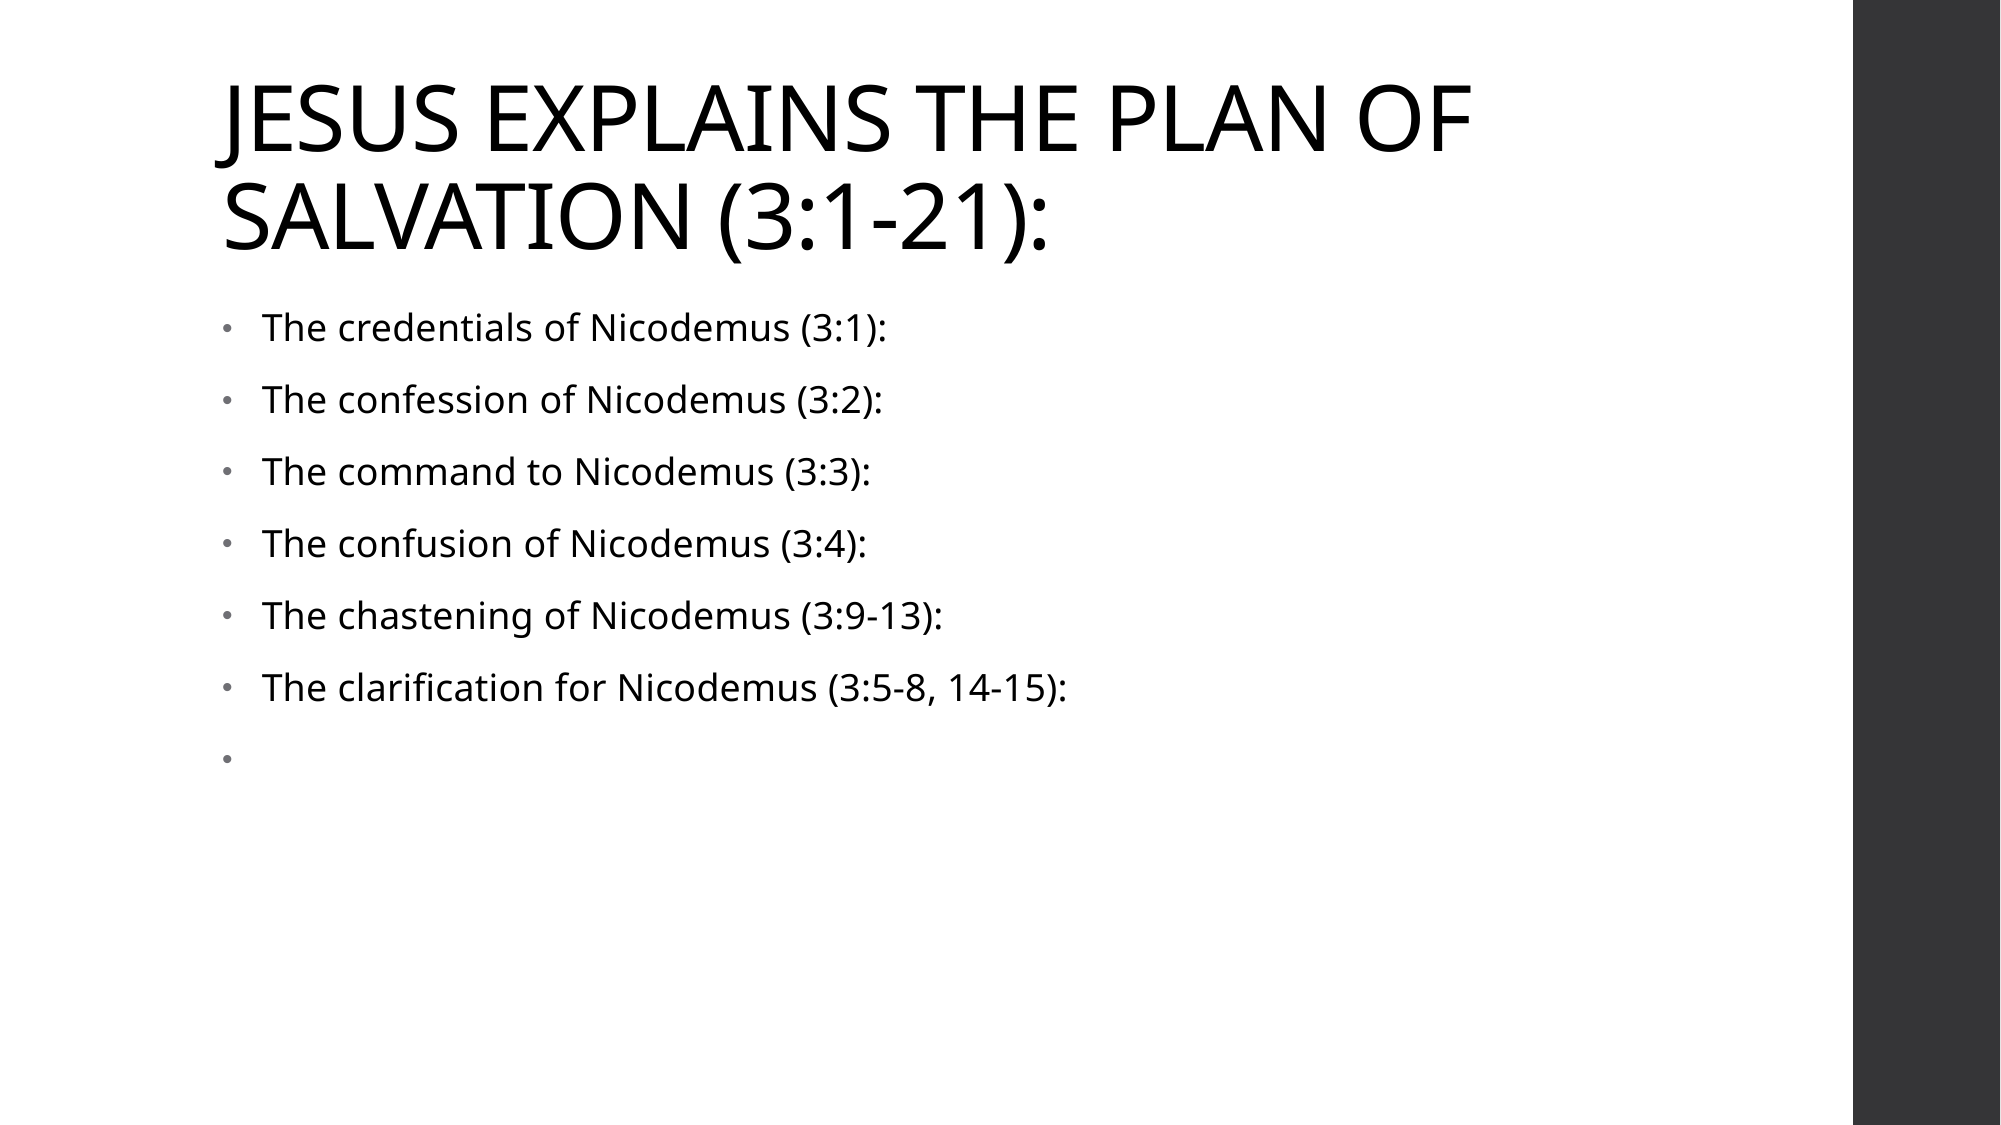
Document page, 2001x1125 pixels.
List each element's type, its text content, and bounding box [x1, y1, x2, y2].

list The credentials of Nicodemus (3:1): The confession of Nicodemus (3:2): The command to Nicodemus (3:3): The confusion of Nicodemus (3:4): The chastening of Nicodemus (3:9-13): The clarification for Nicodemus (3:5-8, 14-15): [206, 299, 1617, 1014]
title JESUS EXPLAINS THE PLAN OF SALVATION (3:1-21): [206, 60, 1797, 278]
